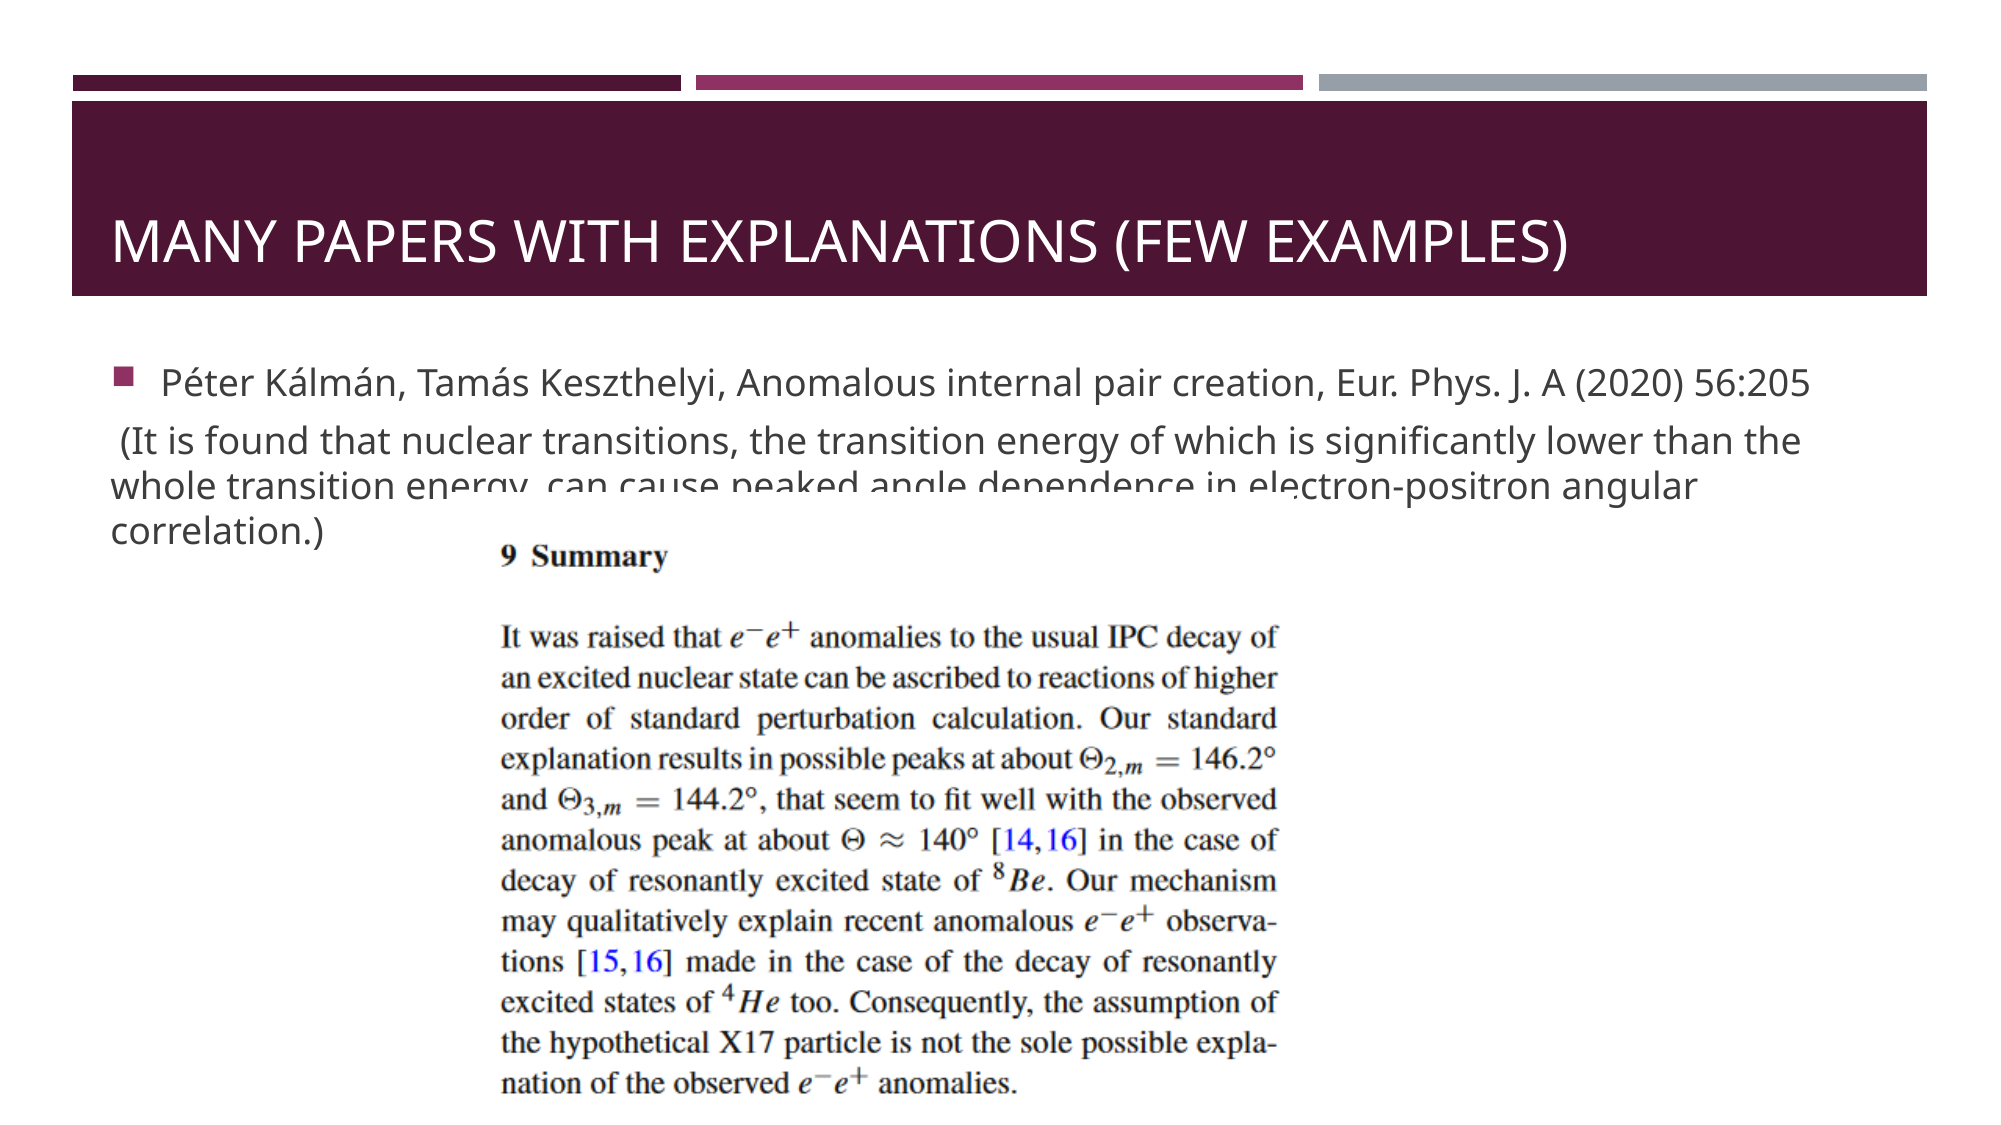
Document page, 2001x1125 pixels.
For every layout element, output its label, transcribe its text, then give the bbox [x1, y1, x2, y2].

list Péter Kálmán, Tamás Keszthelyi, Anomalous internal pair creation, Eur. Phys. J. A (2020) 56:205 (It is found that nuclear transitions, the transition energy of which is significantly lower than the whole transition energy, can cause peaked angle dependence in electron-positron angular correlation.) [95, 295, 1905, 616]
title Many papers with explanations (few examples) [95, 115, 1905, 282]
picture [452, 492, 1294, 1125]
